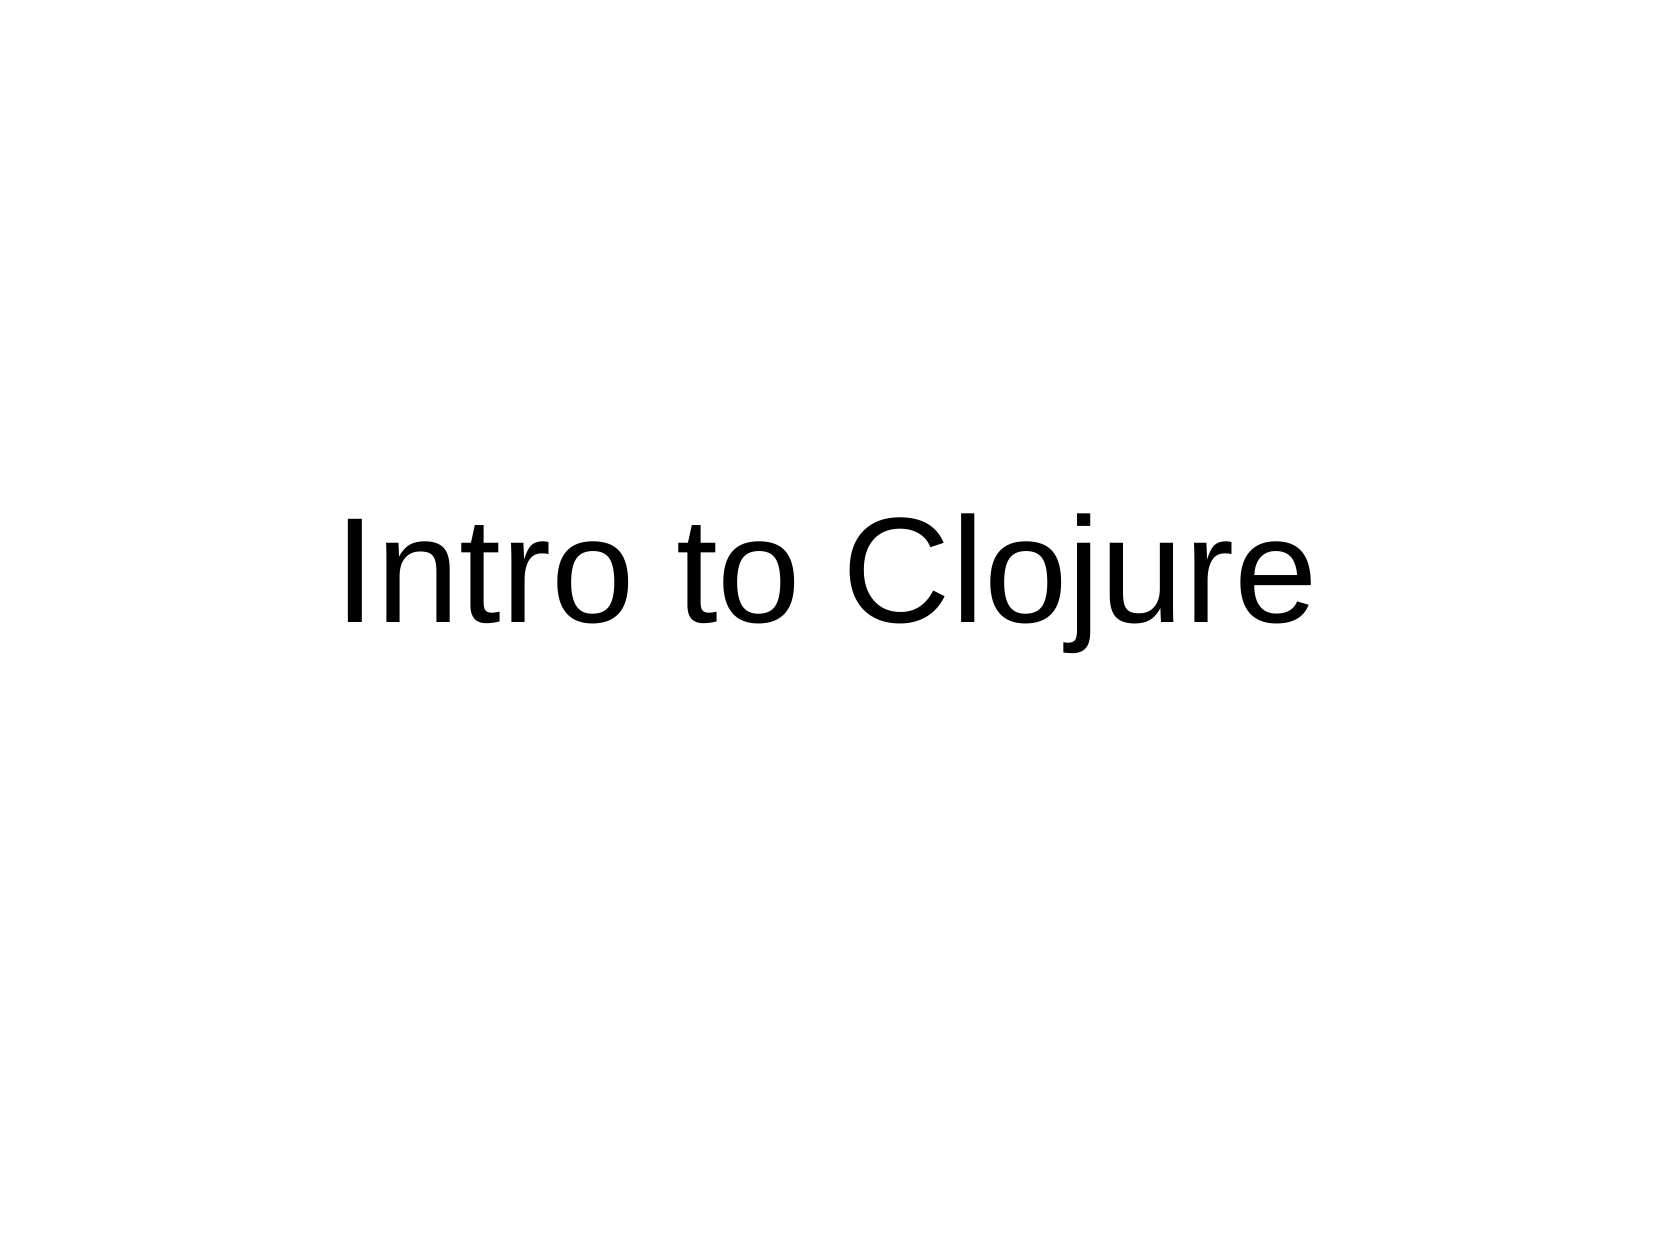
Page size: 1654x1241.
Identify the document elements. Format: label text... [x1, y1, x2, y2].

subtitle Intro to Clojure [82, 405, 1571, 736]
